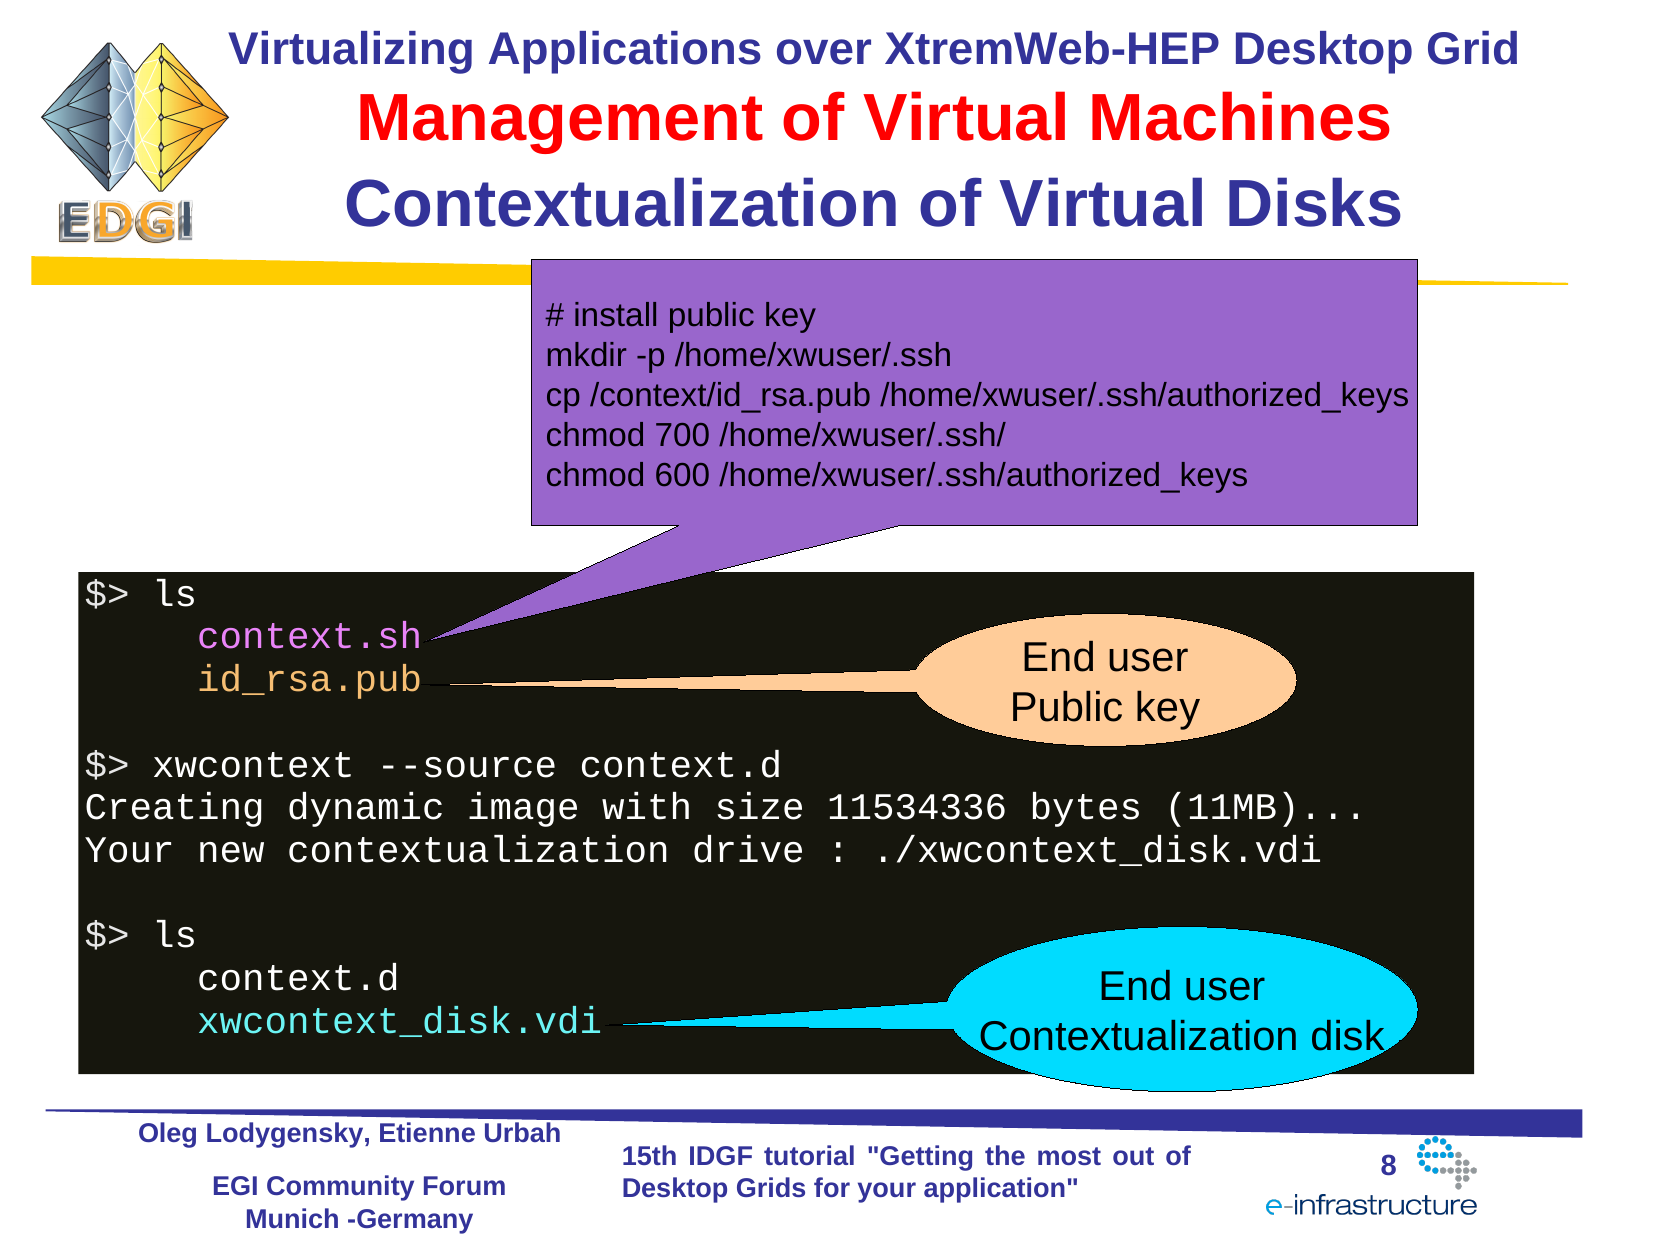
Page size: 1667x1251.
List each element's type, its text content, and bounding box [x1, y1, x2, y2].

text_box Virtualizing Applications over XtremWeb-HEP Desktop Grid Management of Virtual Machines Contextualization of Virtual Disks [227, 16, 1530, 242]
text_box End user Public key [421, 613, 1298, 747]
text_box # install public key mkdir -p /home/xwuser/.ssh cp /context/id_rsa.pub /home/xwuser/.ssh/authorized_keys chmod 700 /home/xwuser/.ssh/ chmod 600 /home/xwuser/.ssh/authorized_keys [423, 259, 1418, 643]
picture [1266, 1136, 1477, 1215]
text_box End user Contextualization disk [605, 926, 1419, 1092]
picture [31, 37, 238, 249]
text_box $> ls context.sh id_rsa.pub $> xwcontext --source context.d Creating dynamic image with size 11534336 bytes (11MB)... Your new contextualization drive : ./xwcontext_disk.vdi $> ls context.d xwcontext_disk.vdi [78, 572, 1475, 1075]
